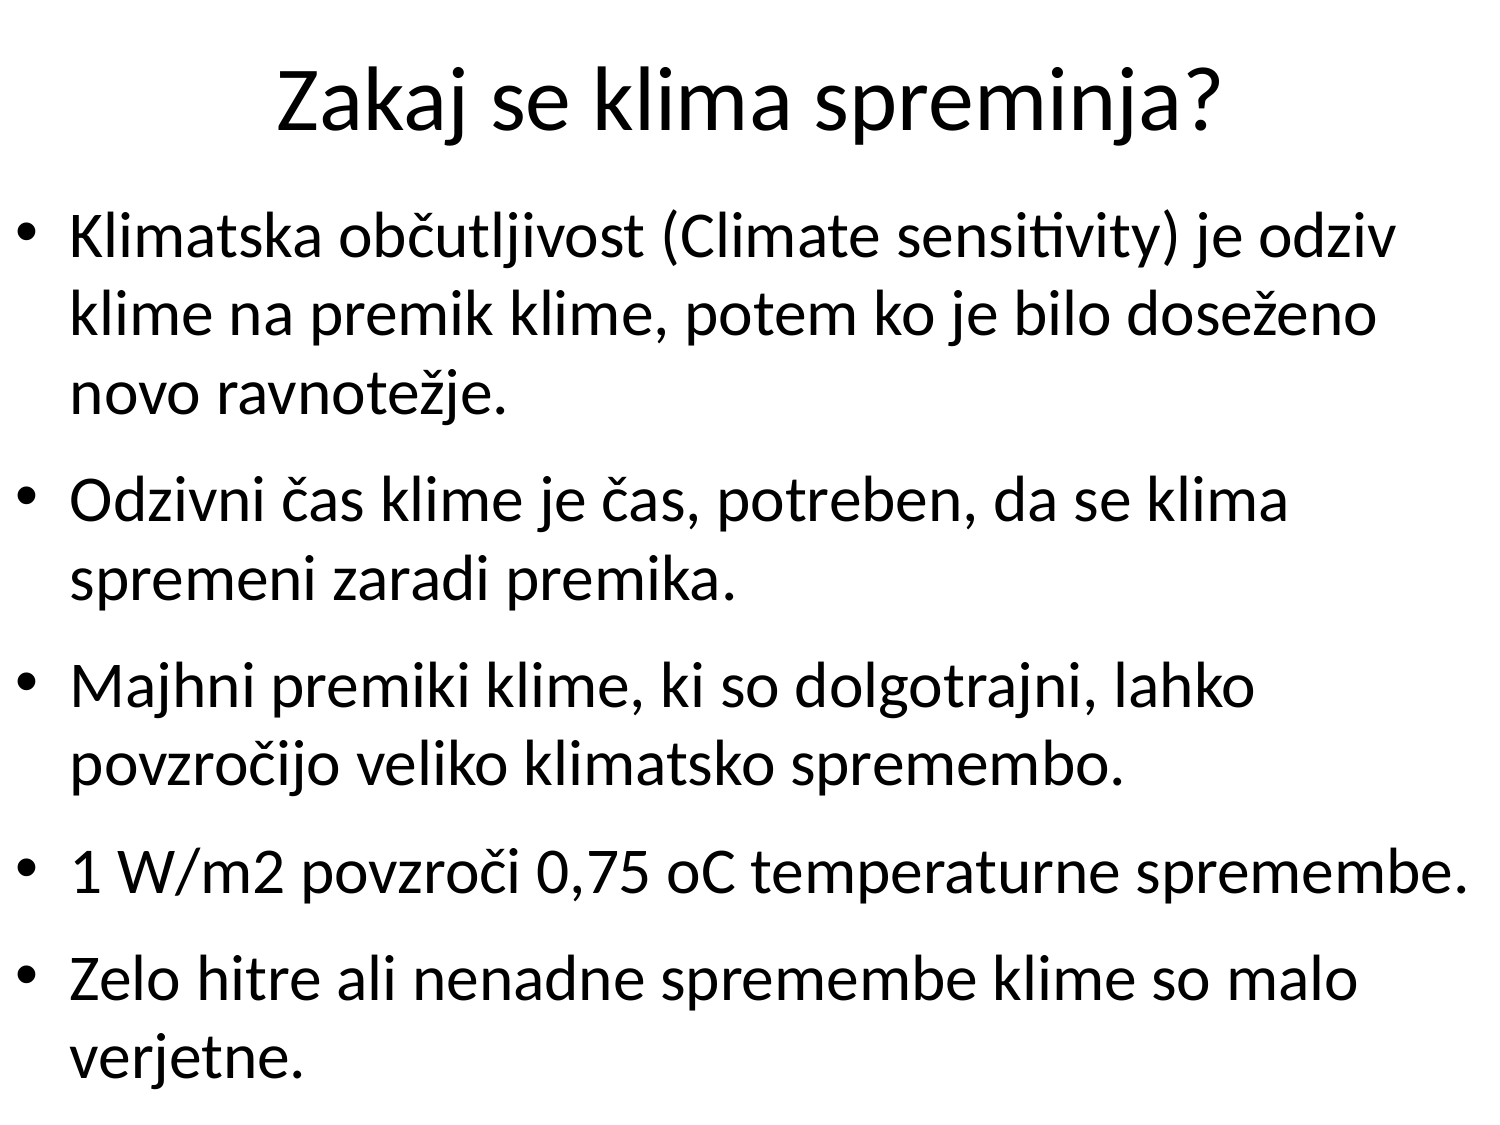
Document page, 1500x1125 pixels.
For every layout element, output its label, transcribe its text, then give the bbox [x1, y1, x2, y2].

list Klimatska občutljivost (Climate sensitivity) je odziv klime na premik klime, potem ko je bilo doseženo novo ravnotežje. Odzivni čas klime je čas, potreben, da se klima spremeni zaradi premika. Majhni premiki klime, ki so dolgotrajni, lahko povzročijo veliko klimatsko spremembo. 1 W/m2 povzroči 0,75 oC temperaturne spremembe. Zelo hitre ali nenadne spremembe klime so malo verjetne. [0, 184, 1500, 1125]
title Zakaj se klima spreminja? [76, 0, 1427, 184]
